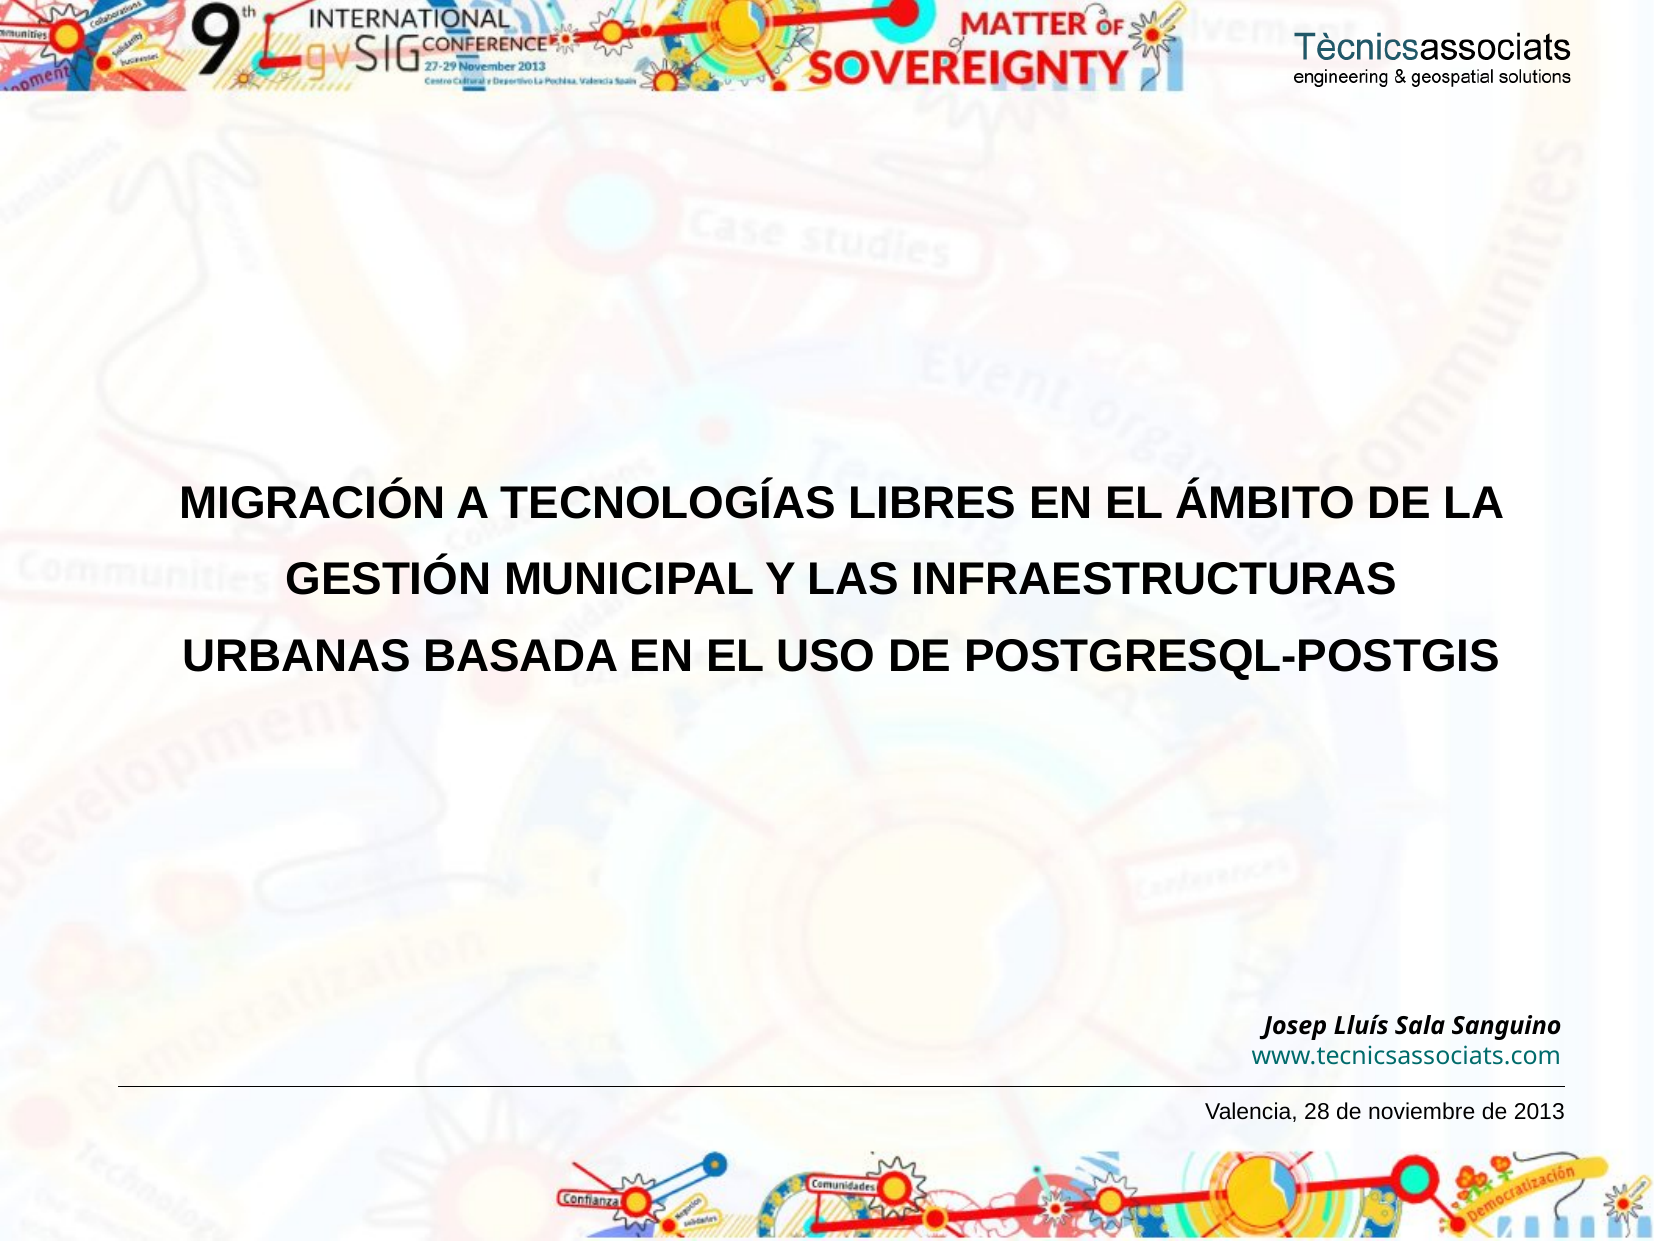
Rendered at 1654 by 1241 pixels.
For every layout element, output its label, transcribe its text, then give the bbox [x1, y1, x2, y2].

subtitle MIGRACIÓN A TECNOLOGÍAS LIBRES EN EL ÁMBITO DE LA GESTIÓN MUNICIPAL Y LAS INFRAESTRUCTURAS URBANAS BASADA EN EL USO DE POSTGRESQL-POSTGIS [177, 218, 1506, 981]
picture [0, 0, 1654, 1241]
text_box Josep Lluís Sala Sanguino www.tecnicsassociats.com [1080, 956, 1577, 1087]
